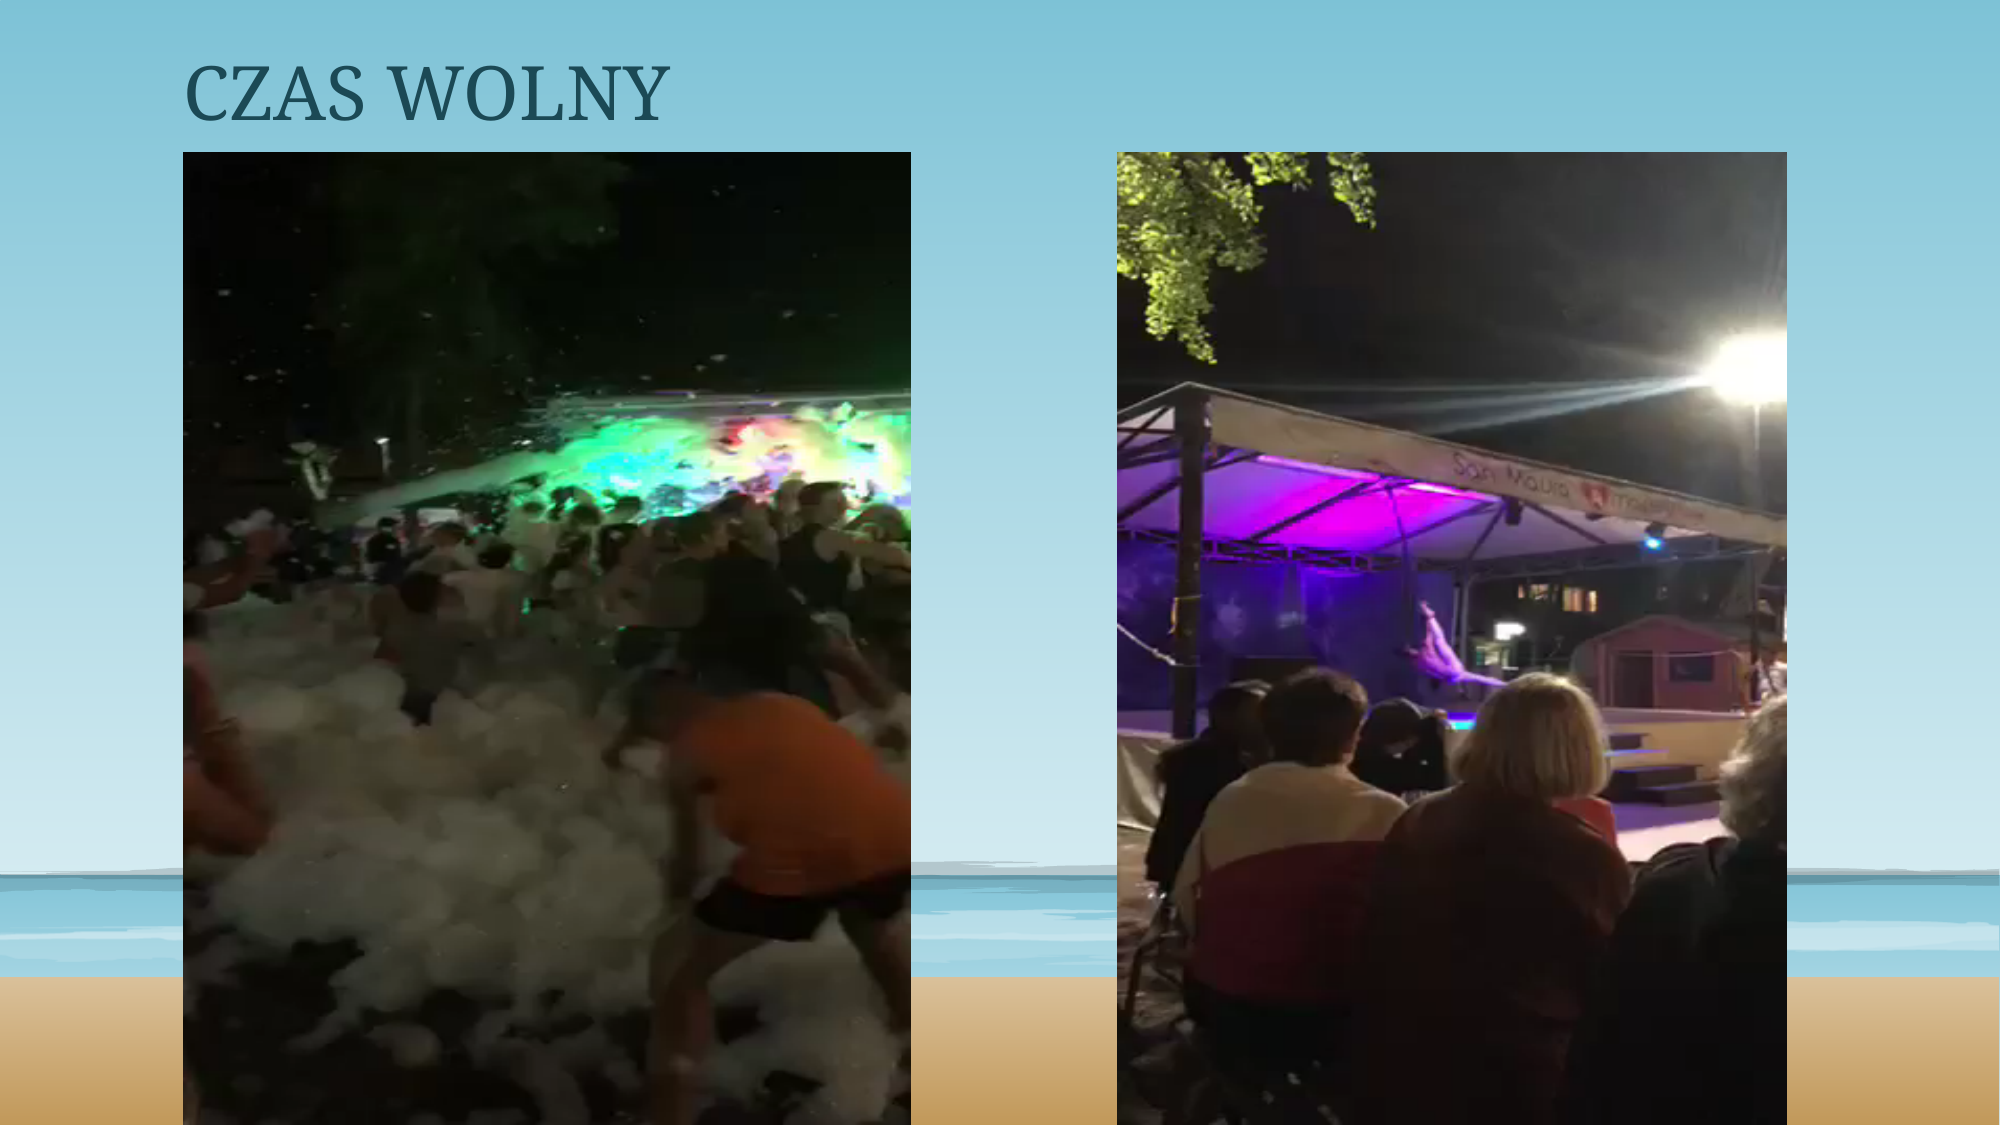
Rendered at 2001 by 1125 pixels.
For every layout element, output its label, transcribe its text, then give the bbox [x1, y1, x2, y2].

subtitle CZAS WOLNY [168, 47, 1744, 219]
picture [0, 152, 2000, 1125]
